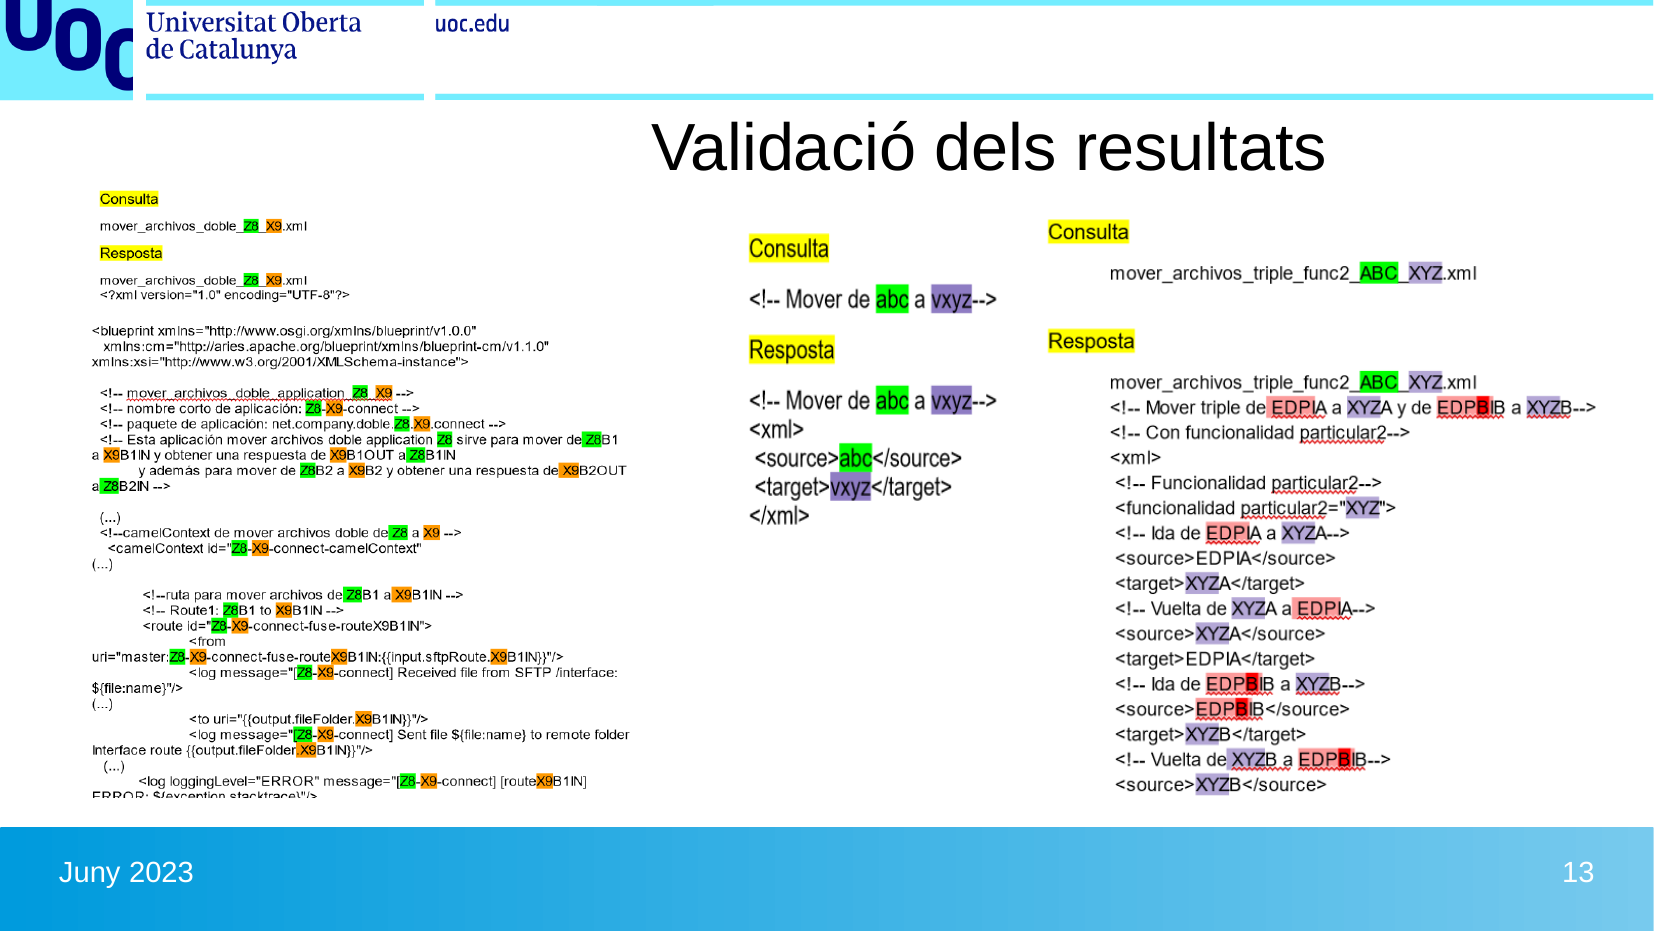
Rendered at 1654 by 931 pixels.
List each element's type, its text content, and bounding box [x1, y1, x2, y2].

subtitle Validació dels resultats [590, 59, 1388, 237]
picture [59, 177, 1030, 798]
picture [0, 0, 1654, 105]
picture [1033, 206, 1654, 798]
